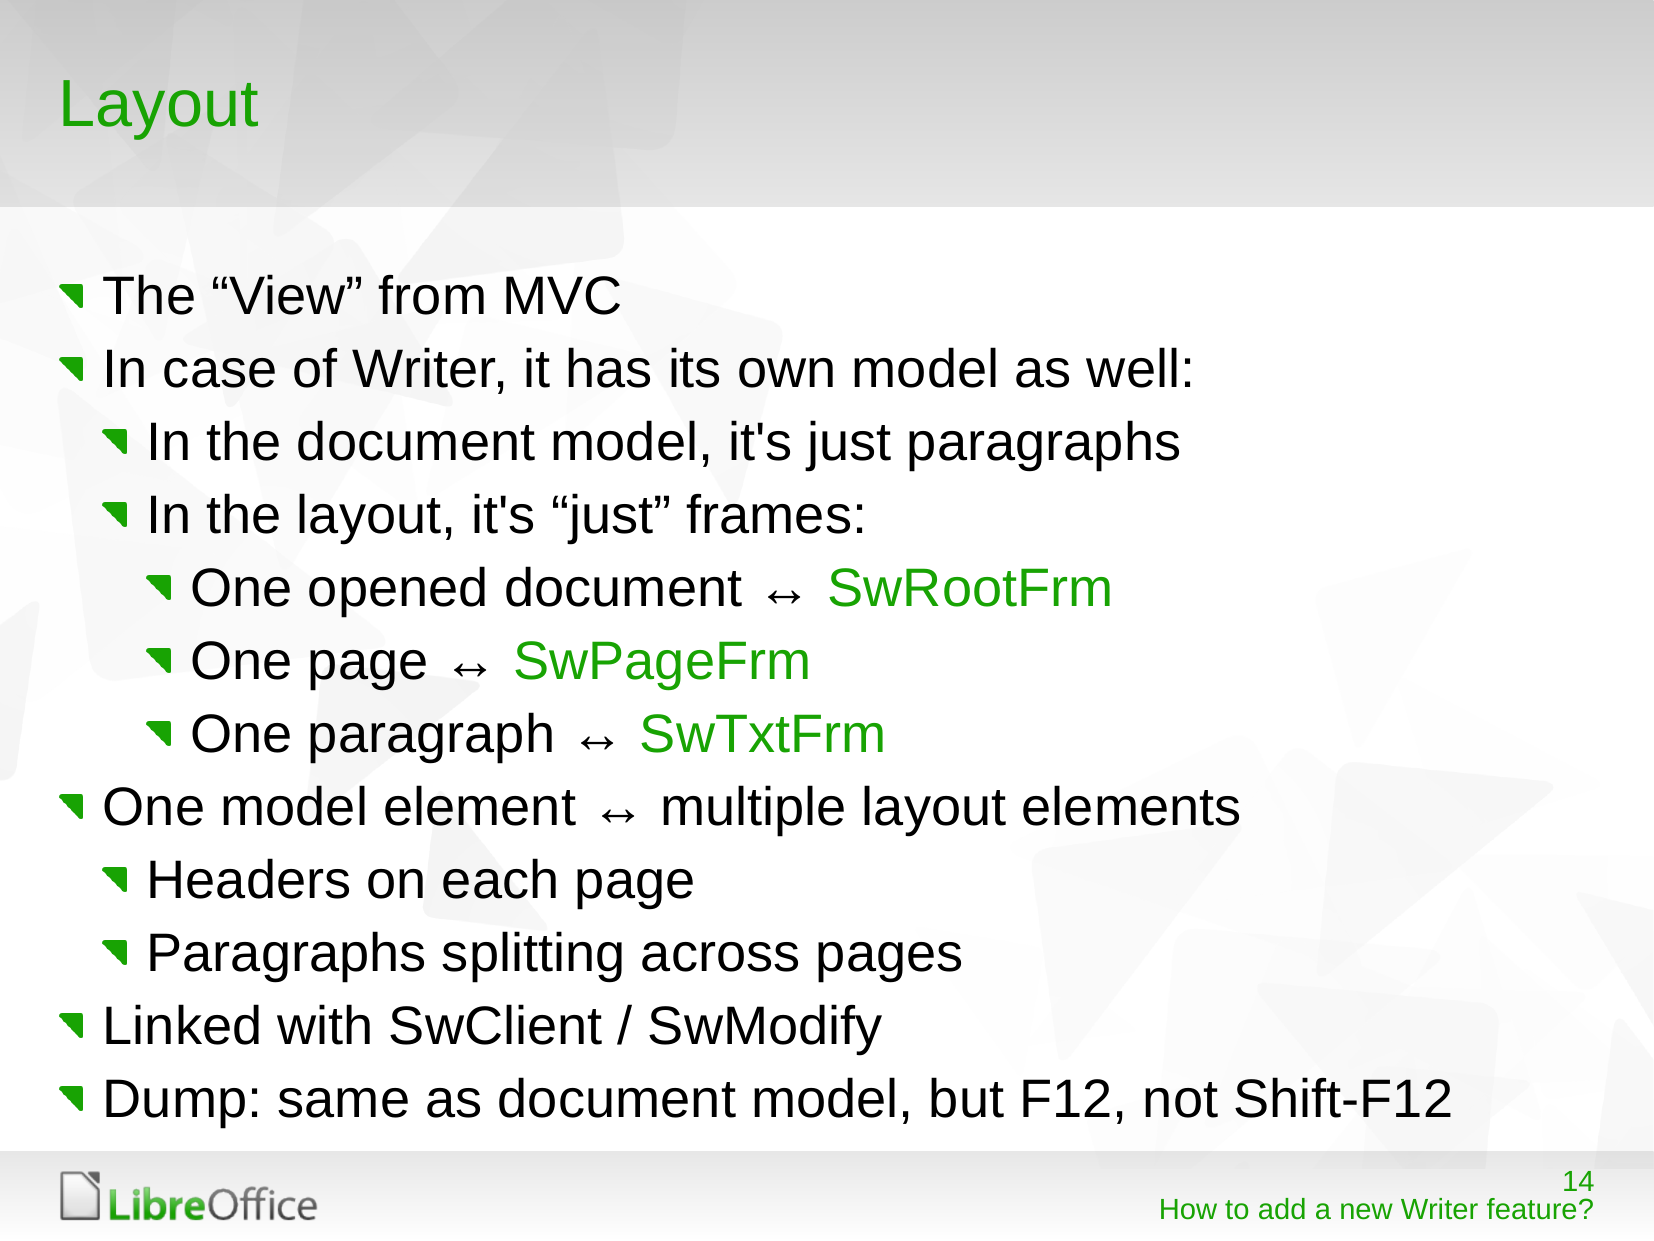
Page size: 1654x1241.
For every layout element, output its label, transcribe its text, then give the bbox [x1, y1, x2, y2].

picture [41, 1152, 337, 1240]
title Layout [59, 29, 1595, 178]
list The “View” from MVC In case of Writer, it has its own model as well: In the document model, it's just paragraphs In the layout, it's “just” frames: One opened document ↔ SwRootFrm One page ↔ SwPageFrm One paragraph ↔ SwTxtFrm One model element ↔ multiple layout elements Headers on each page Paragraphs splitting across pages Linked with SwClient / SwModify Dump: same as document model, but F12, not Shift-F12 [59, 265, 1595, 1129]
picture [915, 548, 1654, 1169]
picture [0, 0, 783, 931]
